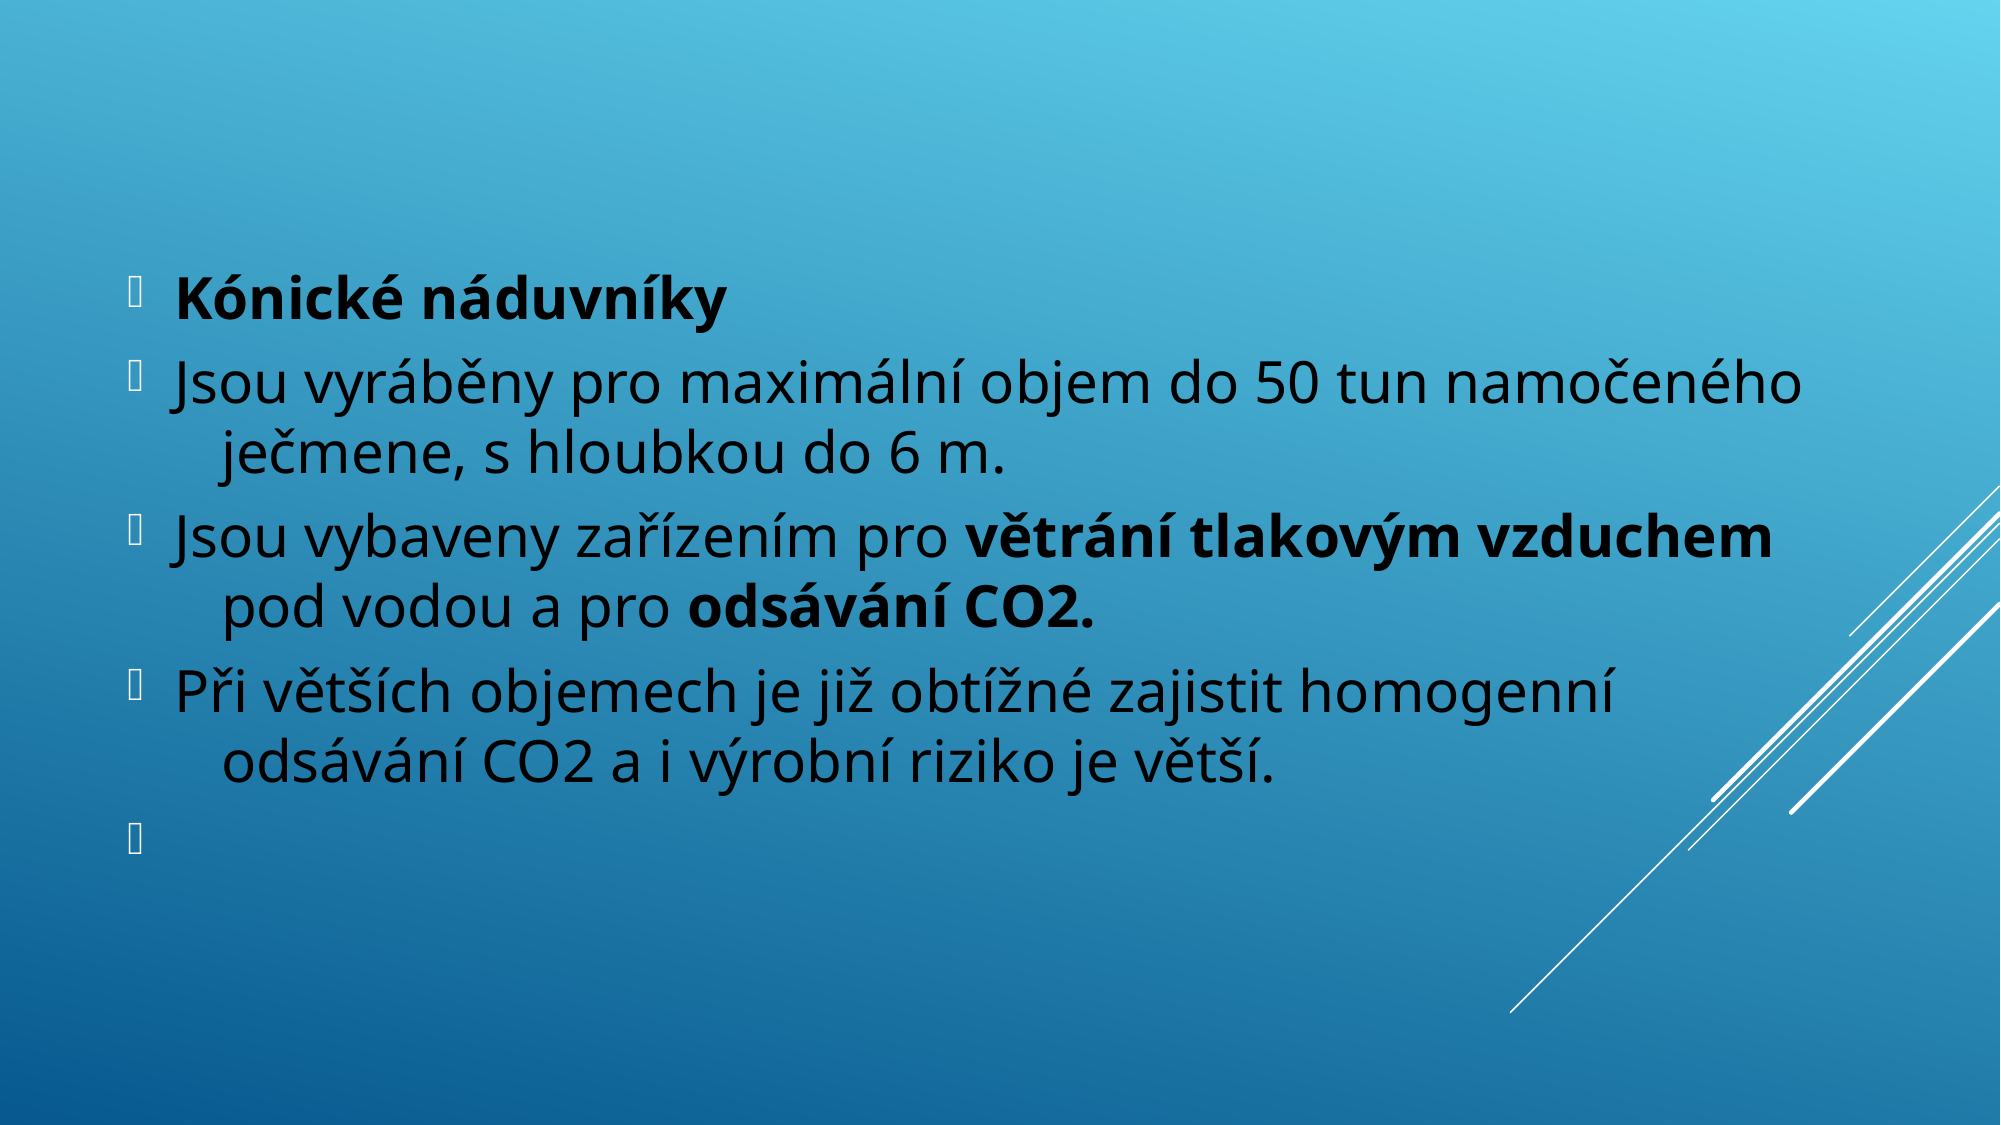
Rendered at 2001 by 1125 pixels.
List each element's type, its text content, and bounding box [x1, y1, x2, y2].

list Kónické náduvníky Jsou vyráběny pro maximální objem do 50 tun namočeného ječmene, s hloubkou do 6 m. Jsou vybaveny zařízením pro větrání tlakovým vzduchem pod vodou a pro odsávání CO2. Při větších objemech je již obtížné zajistit homogenní odsávání CO2 a i výrobní riziko je větší. [112, 112, 1858, 1027]
